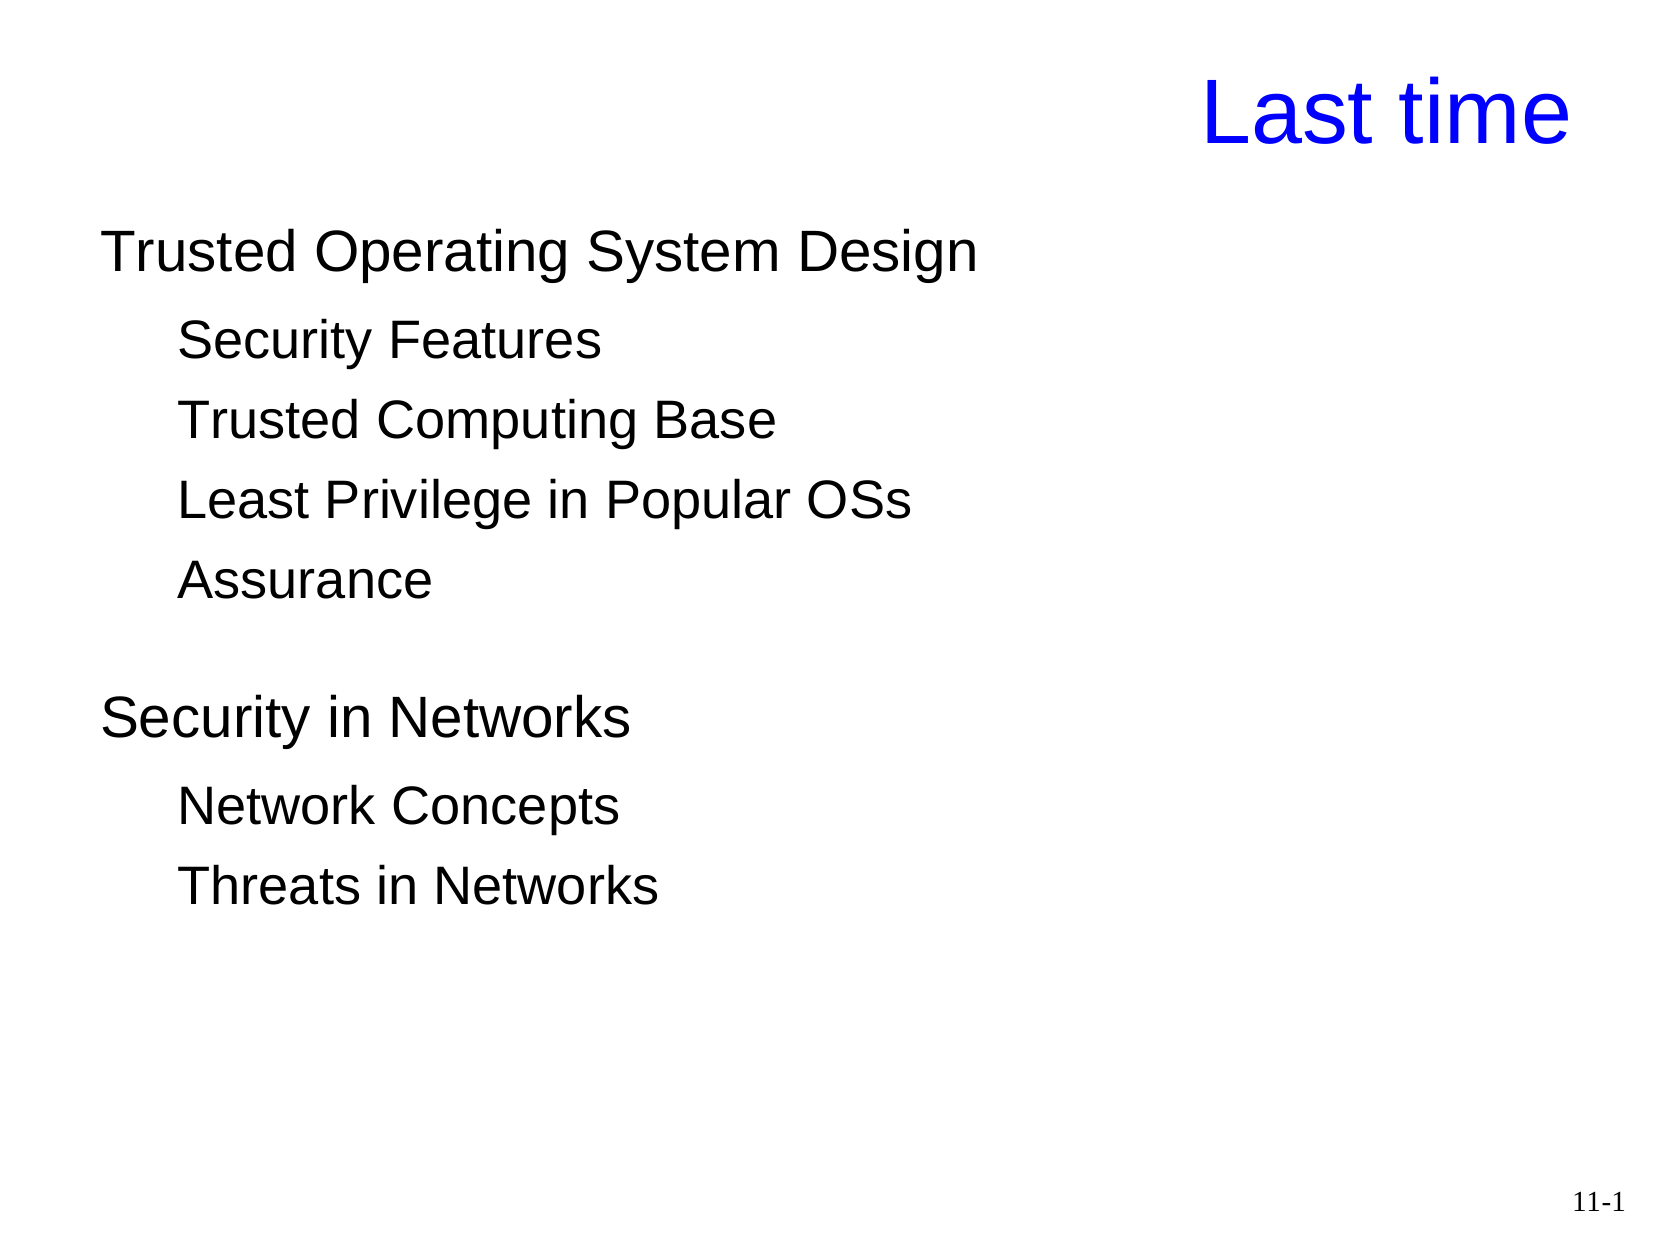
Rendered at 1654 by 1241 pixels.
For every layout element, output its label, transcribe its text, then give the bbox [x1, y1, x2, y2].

title Last time [84, 18, 1573, 211]
list Trusted Operating System Design Security Features Trusted Computing Base Least Privilege in Popular OSs Assurance Security in Networks Network Concepts Threats in Networks [82, 223, 1571, 1141]
